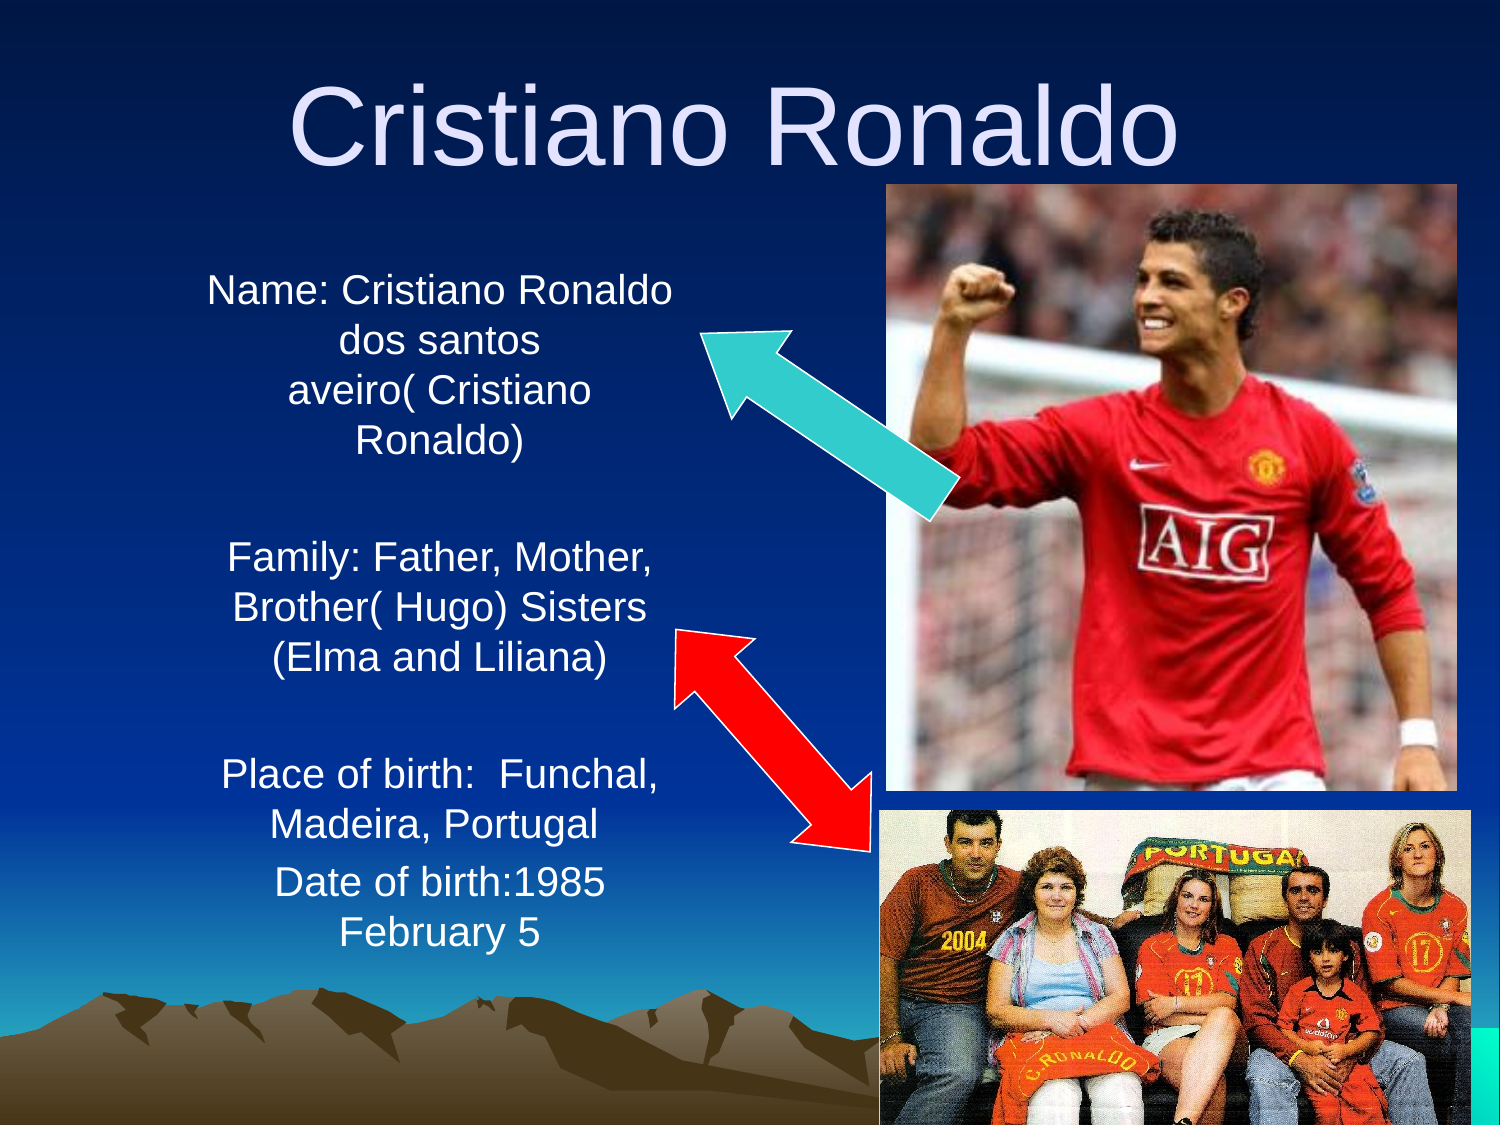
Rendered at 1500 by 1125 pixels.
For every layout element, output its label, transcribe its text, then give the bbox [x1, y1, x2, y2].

text_box [674, 629, 872, 852]
subtitle Name: Cristiano Ronaldo dos santos aveiro( Cristiano Ronaldo) Family: Father, Mother, Brother( Hugo) Sisters (Elma and Liliana) Place of birth: Funchal, Madeira, Portugal Date of birth:1985 February 5 [183, 255, 697, 1059]
title Cristiano Ronaldo [0, 0, 1500, 242]
picture [879, 810, 1471, 1125]
text_box [700, 331, 960, 522]
picture [886, 184, 1457, 791]
